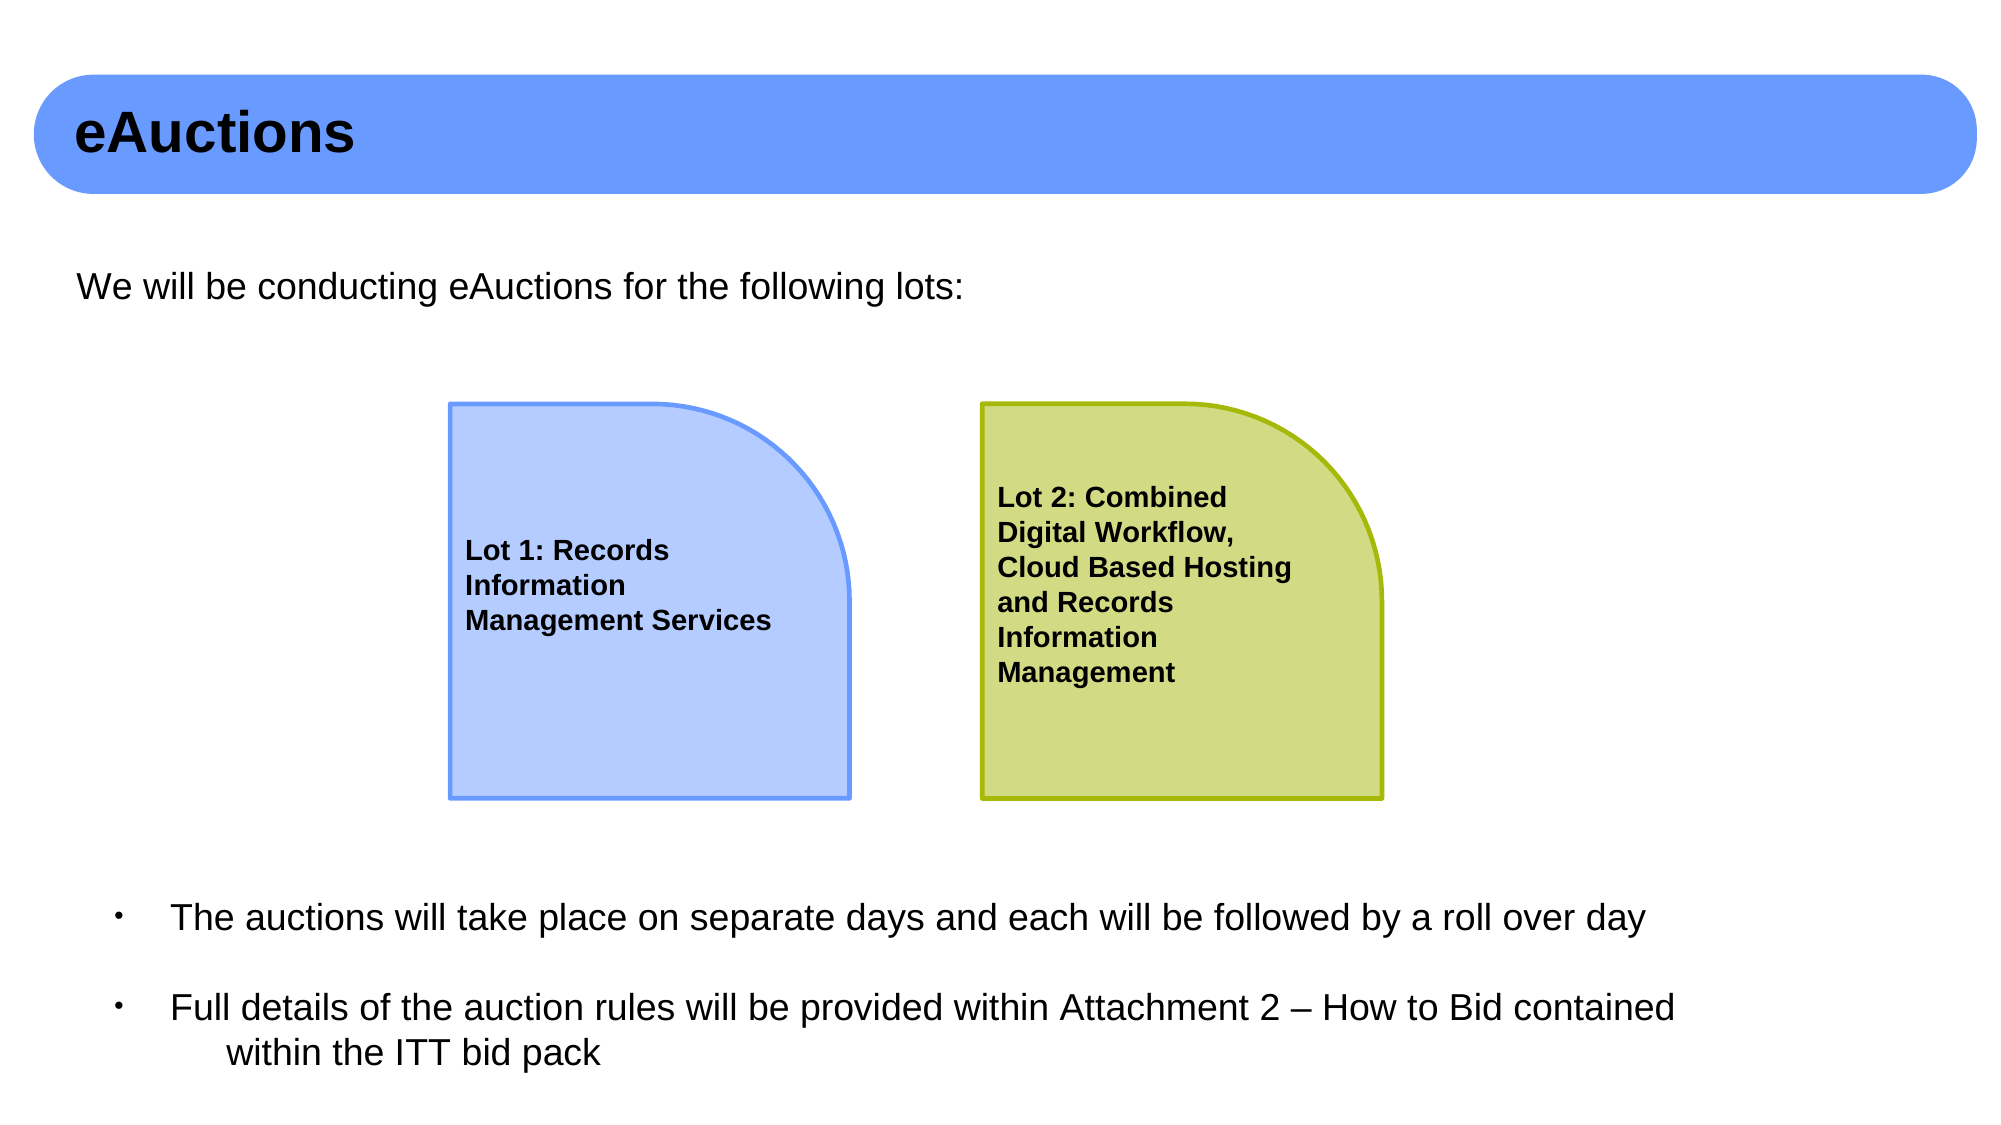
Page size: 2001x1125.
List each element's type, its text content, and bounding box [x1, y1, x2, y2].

title We will be conducting eAuctions for the following lots: The auctions will take place on separate days and each will be followed by a roll over day Full details of the auction rules will be provided within Attachment 2 – How to Bid contained within the ITT bid pack [76, 262, 1703, 1085]
text_box Lot 2: Combined Digital Workflow, Cloud Based Hosting and Records Information Management [982, 403, 1383, 799]
title eAuctions [74, 94, 1647, 182]
text_box Lot 1: Records Information Management Services [450, 403, 850, 799]
